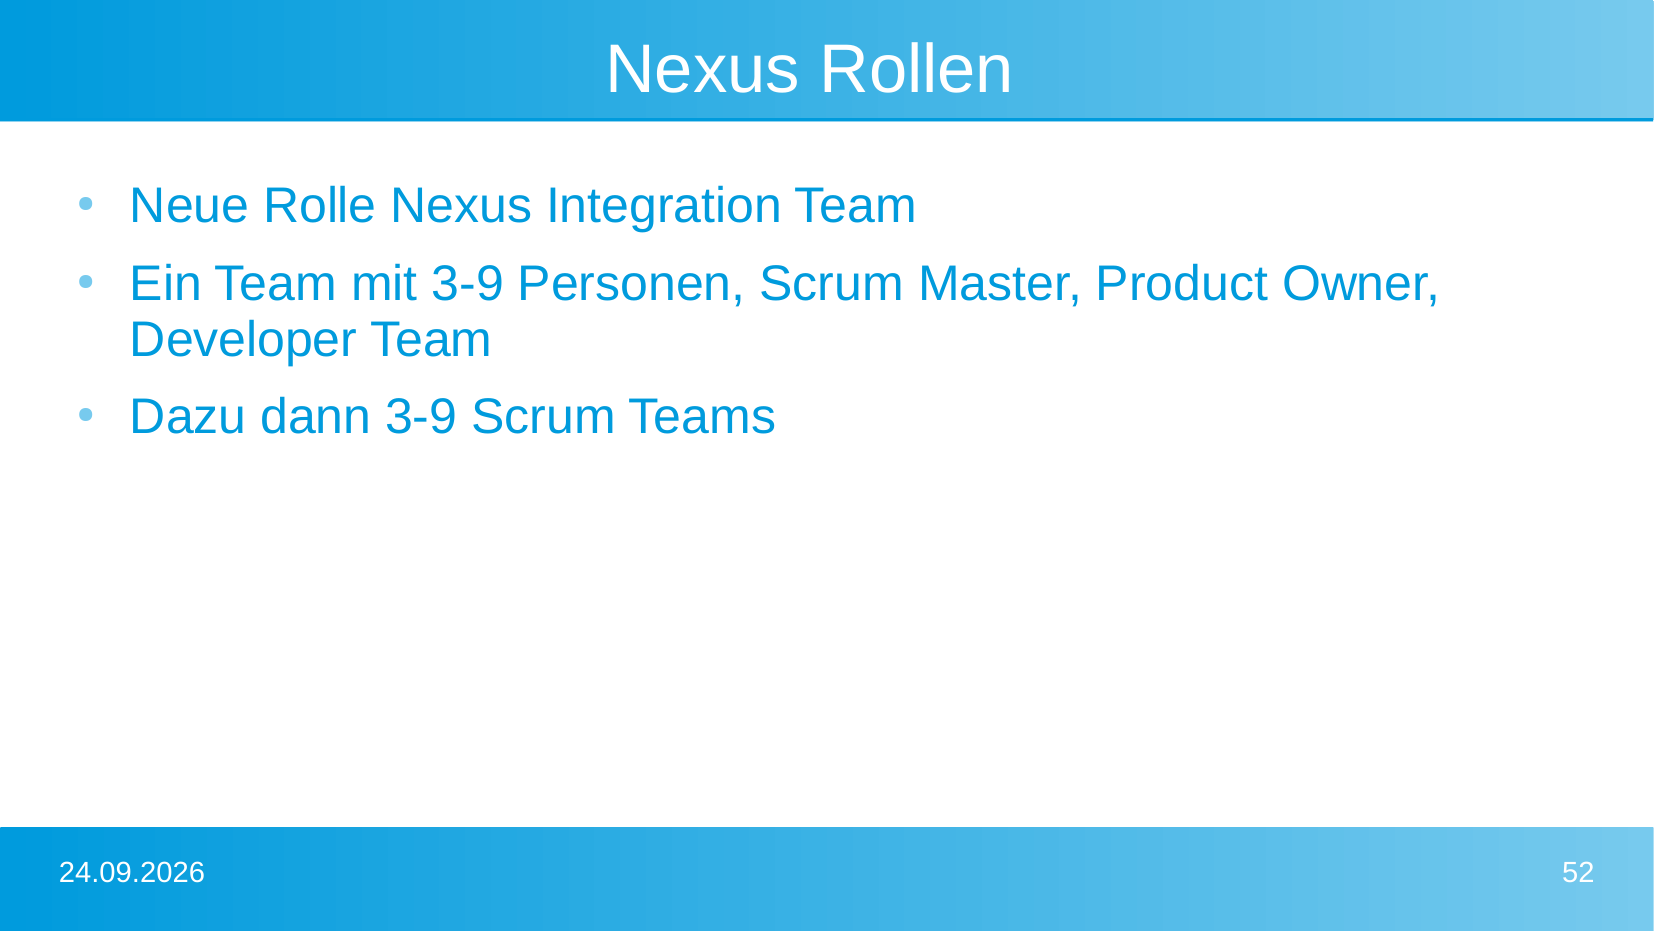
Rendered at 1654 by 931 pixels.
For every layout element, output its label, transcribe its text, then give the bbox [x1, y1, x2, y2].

list Neue Rolle Nexus Integration Team Ein Team mit 3-9 Personen, Scrum Master, Product Owner, Developer Team Dazu dann 3-9 Scrum Teams [59, 177, 1595, 768]
title Nexus Rollen [59, 29, 1595, 108]
